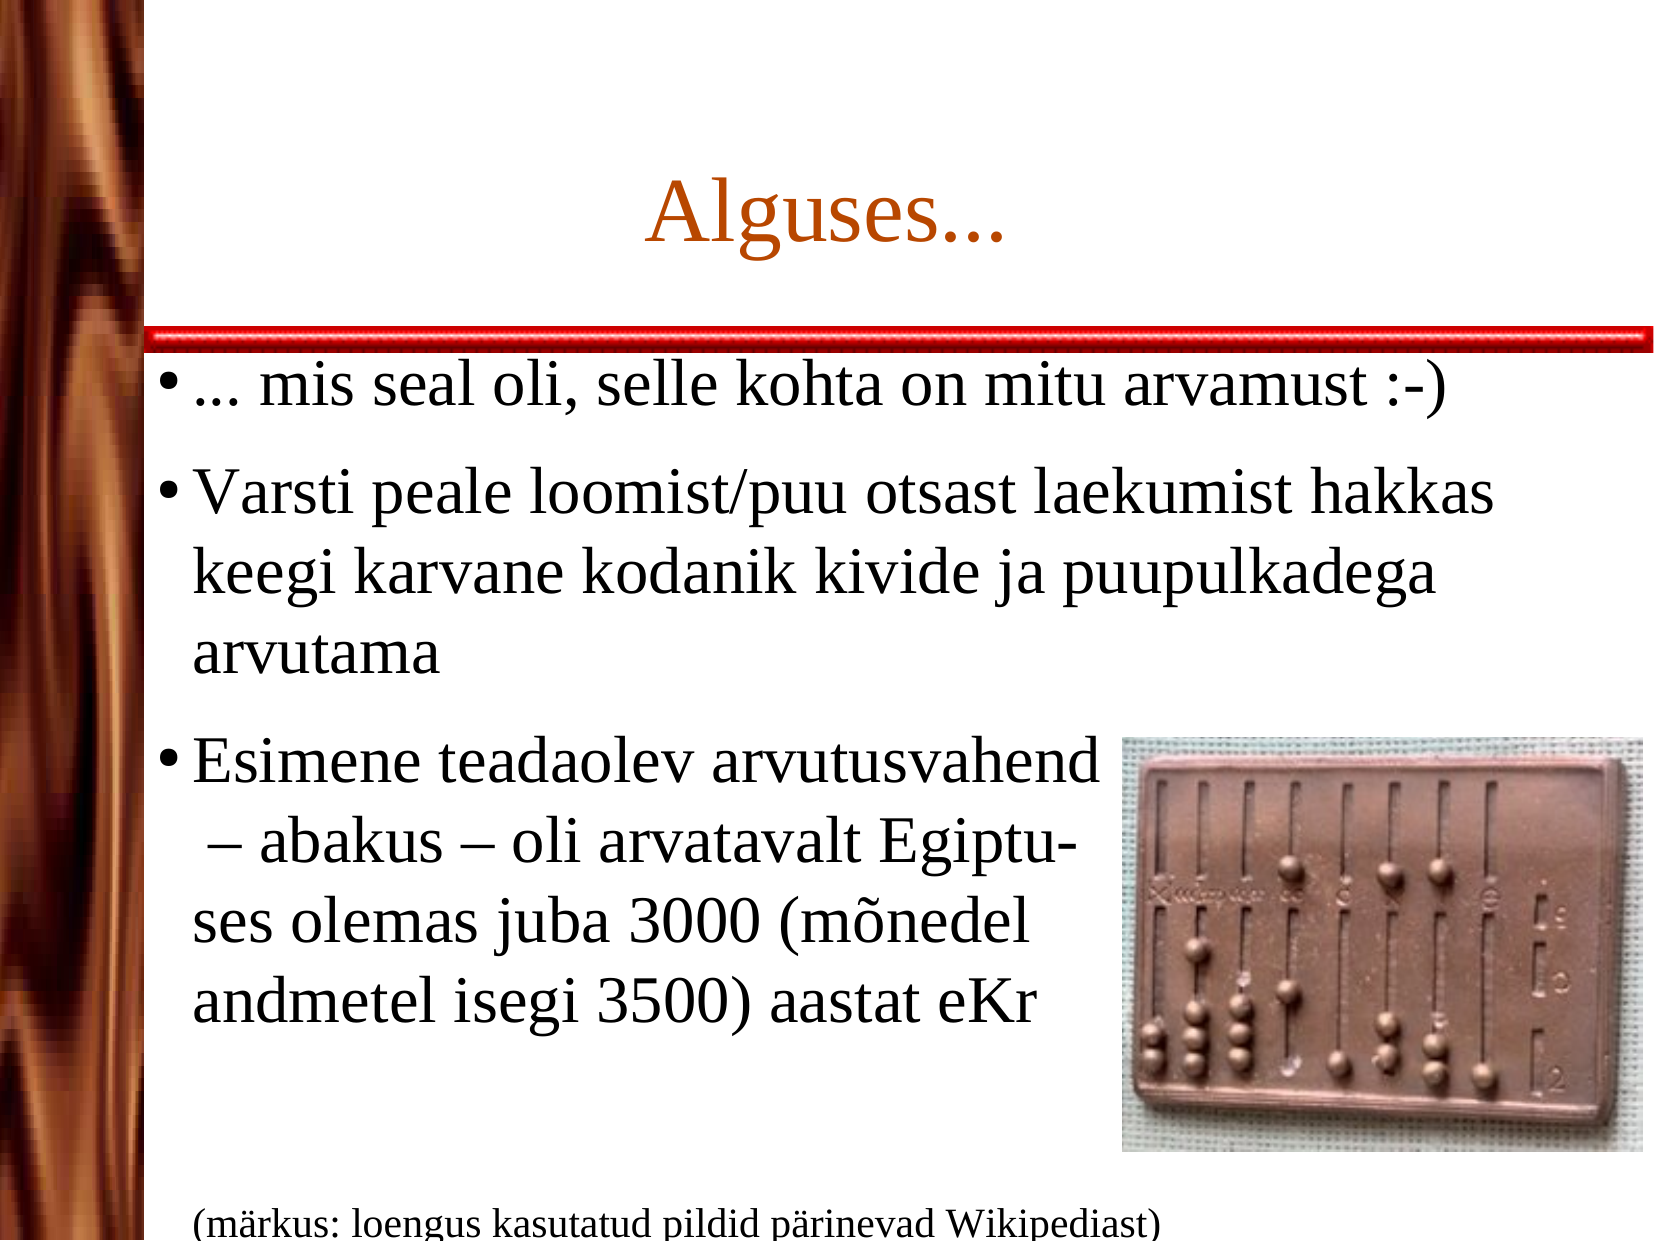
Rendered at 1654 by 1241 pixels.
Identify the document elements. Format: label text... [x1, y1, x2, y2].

title Alguses... [121, 100, 1533, 312]
picture [0, 0, 1654, 1240]
picture [1122, 737, 1643, 1152]
list ... mis seal oli, selle kohta on mitu arvamust :-) Varsti peale loomist/puu otsast laekumist hakkas keegi karvane kodanik kivide ja puupulkadega arvutama Esimene teadaolev arvutusvahend – abakus – oli arvatavalt Egiptu- ses olemas juba 3000 (mõnedel andmetel isegi 3500) aastat eKr (märkus: loengus kasutatud pildid pärinevad Wikipediast) [121, 344, 1533, 1241]
